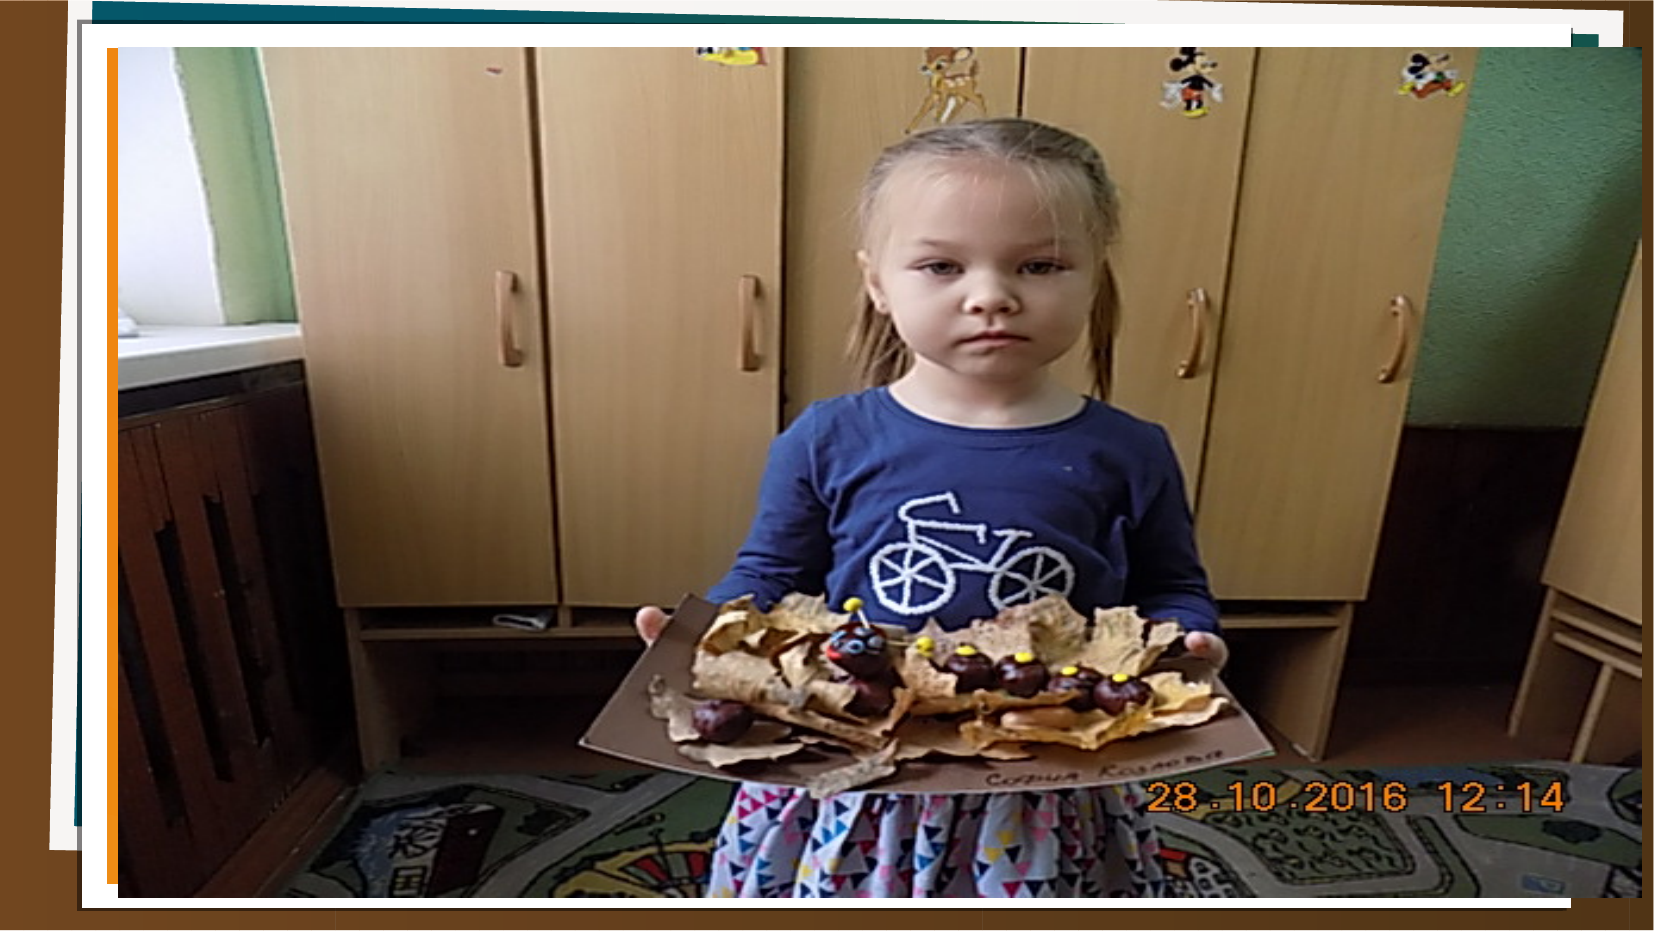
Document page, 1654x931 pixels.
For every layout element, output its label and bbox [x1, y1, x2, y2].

picture [118, 47, 1642, 898]
